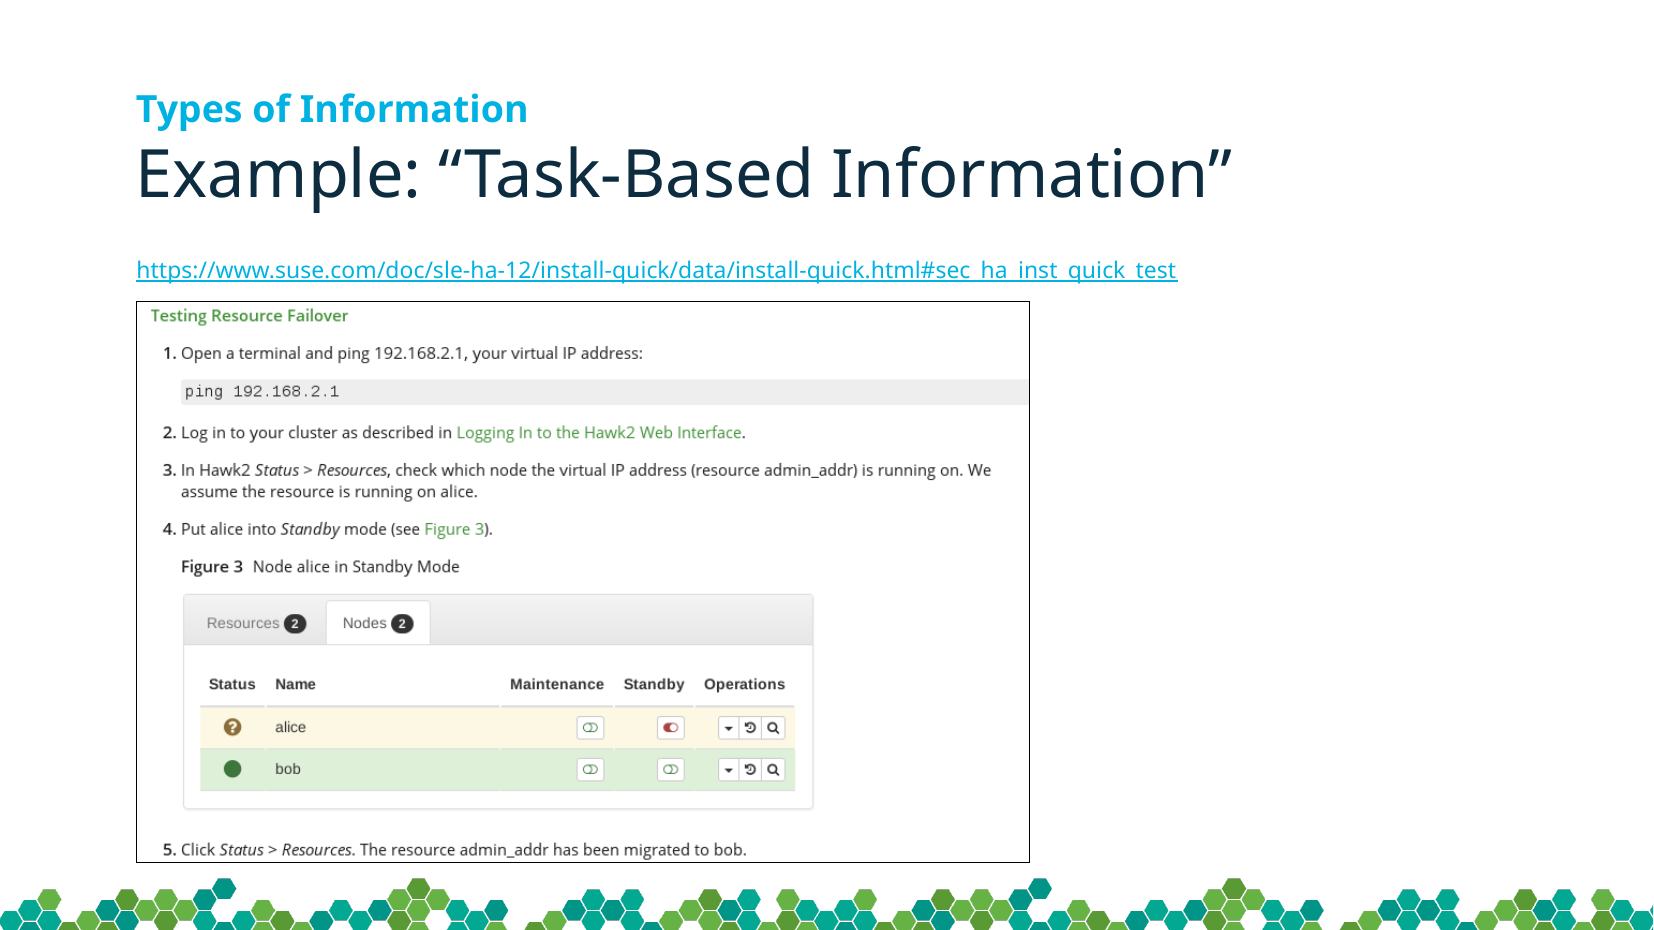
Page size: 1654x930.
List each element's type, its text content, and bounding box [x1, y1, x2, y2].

picture [0, 870, 1654, 930]
picture [136, 301, 1030, 863]
title Types of Information Example: “Task-Based Information” [135, 72, 1594, 228]
list https://www.suse.com/doc/sle-ha-12/install-quick/data/install-quick.html#sec_ha_inst_quick_test [136, 253, 1595, 793]
